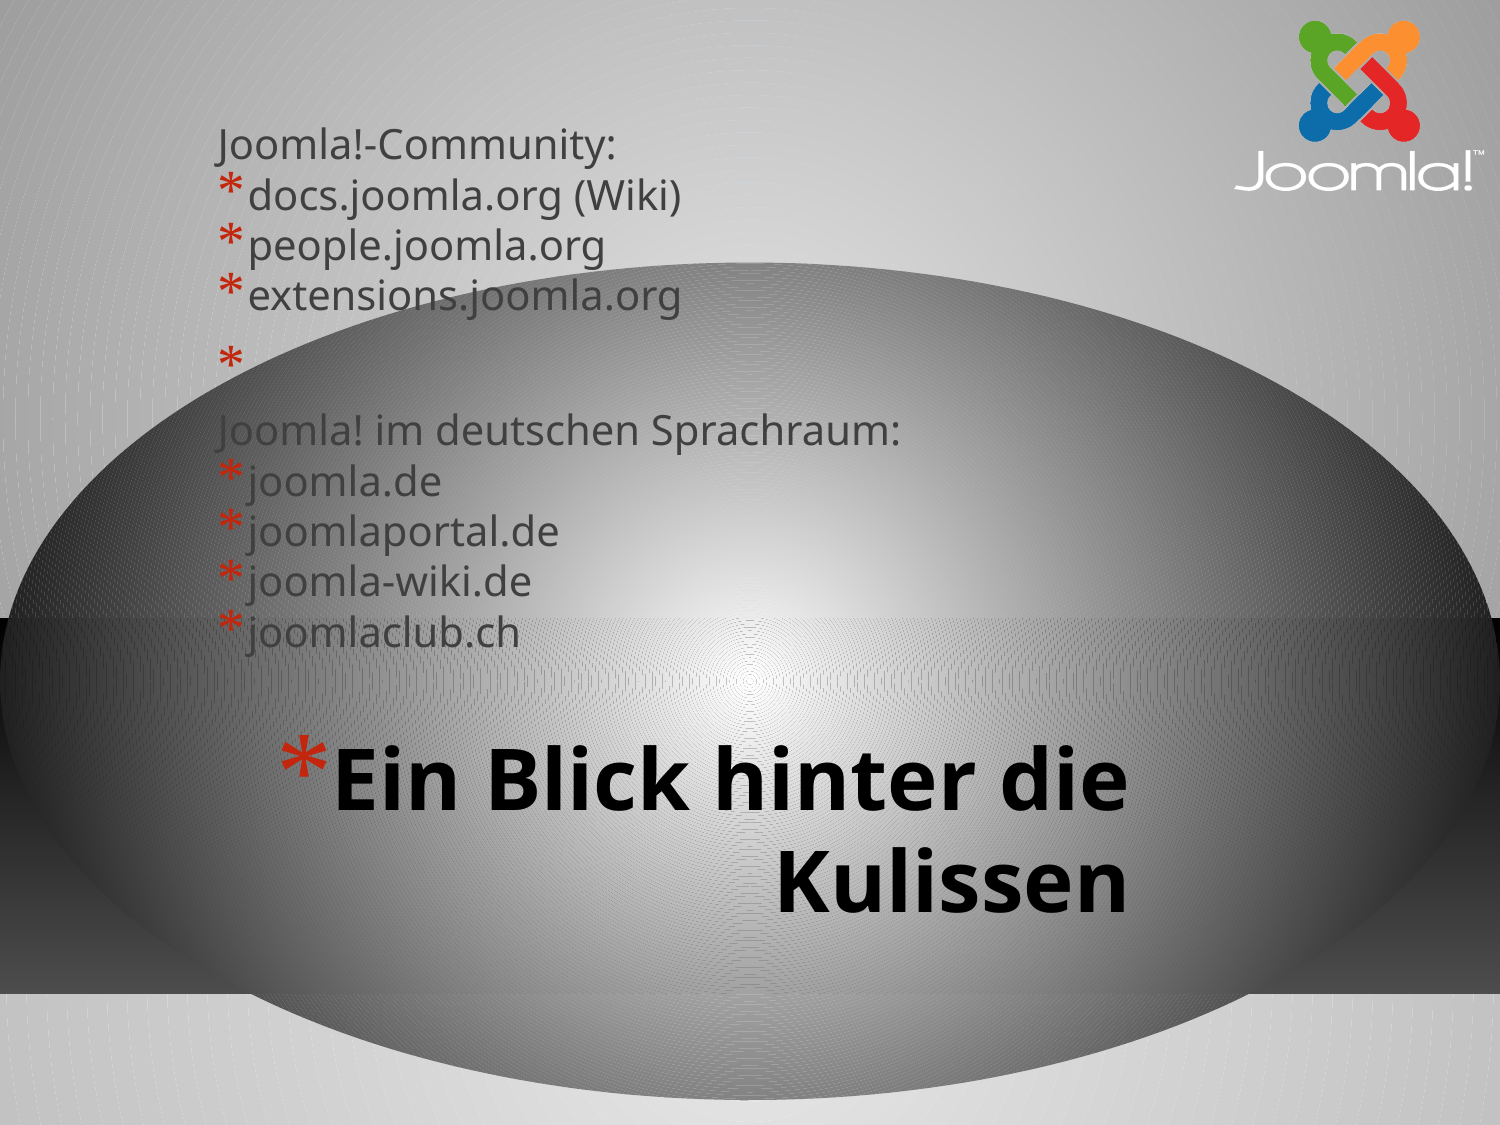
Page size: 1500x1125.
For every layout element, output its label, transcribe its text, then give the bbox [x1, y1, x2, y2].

title Ein Blick hinter die Kulissen [159, 717, 1363, 905]
list Joomla!-Community: docs.joomla.org (Wiki) people.joomla.org extensions.joomla.org Joomla! im deutschen Sprachraum: joomla.de joomlaportal.de joomla-wiki.de joomlaclub.ch [187, 120, 1238, 691]
